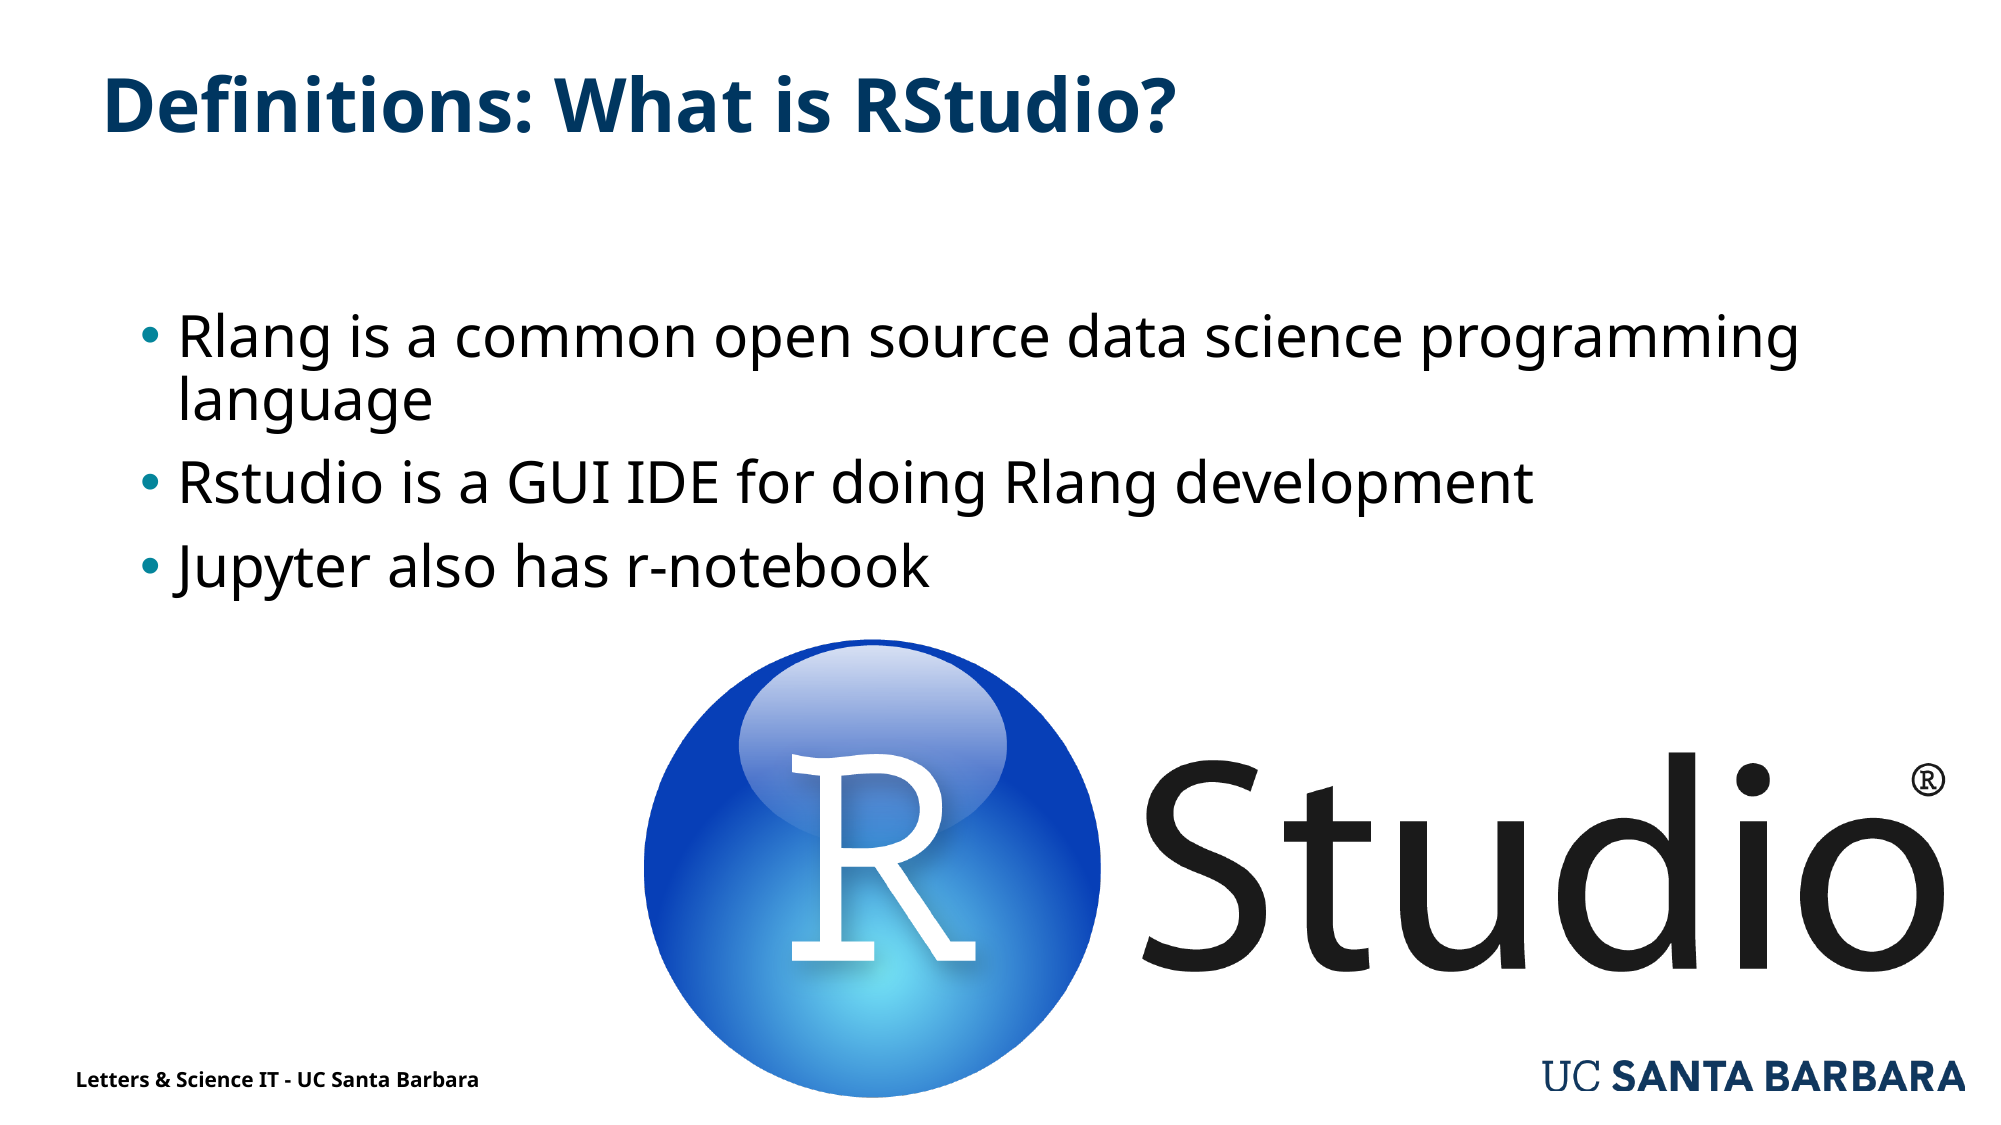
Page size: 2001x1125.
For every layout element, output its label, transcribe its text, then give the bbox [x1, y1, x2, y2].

list Rlang is a common open source data science programming language Rstudio is a GUI IDE for doing Rlang development Jupyter also has r-notebook [125, 299, 1874, 1014]
picture [637, 637, 1951, 1099]
title Definitions: What is RStudio? [86, 59, 1914, 158]
